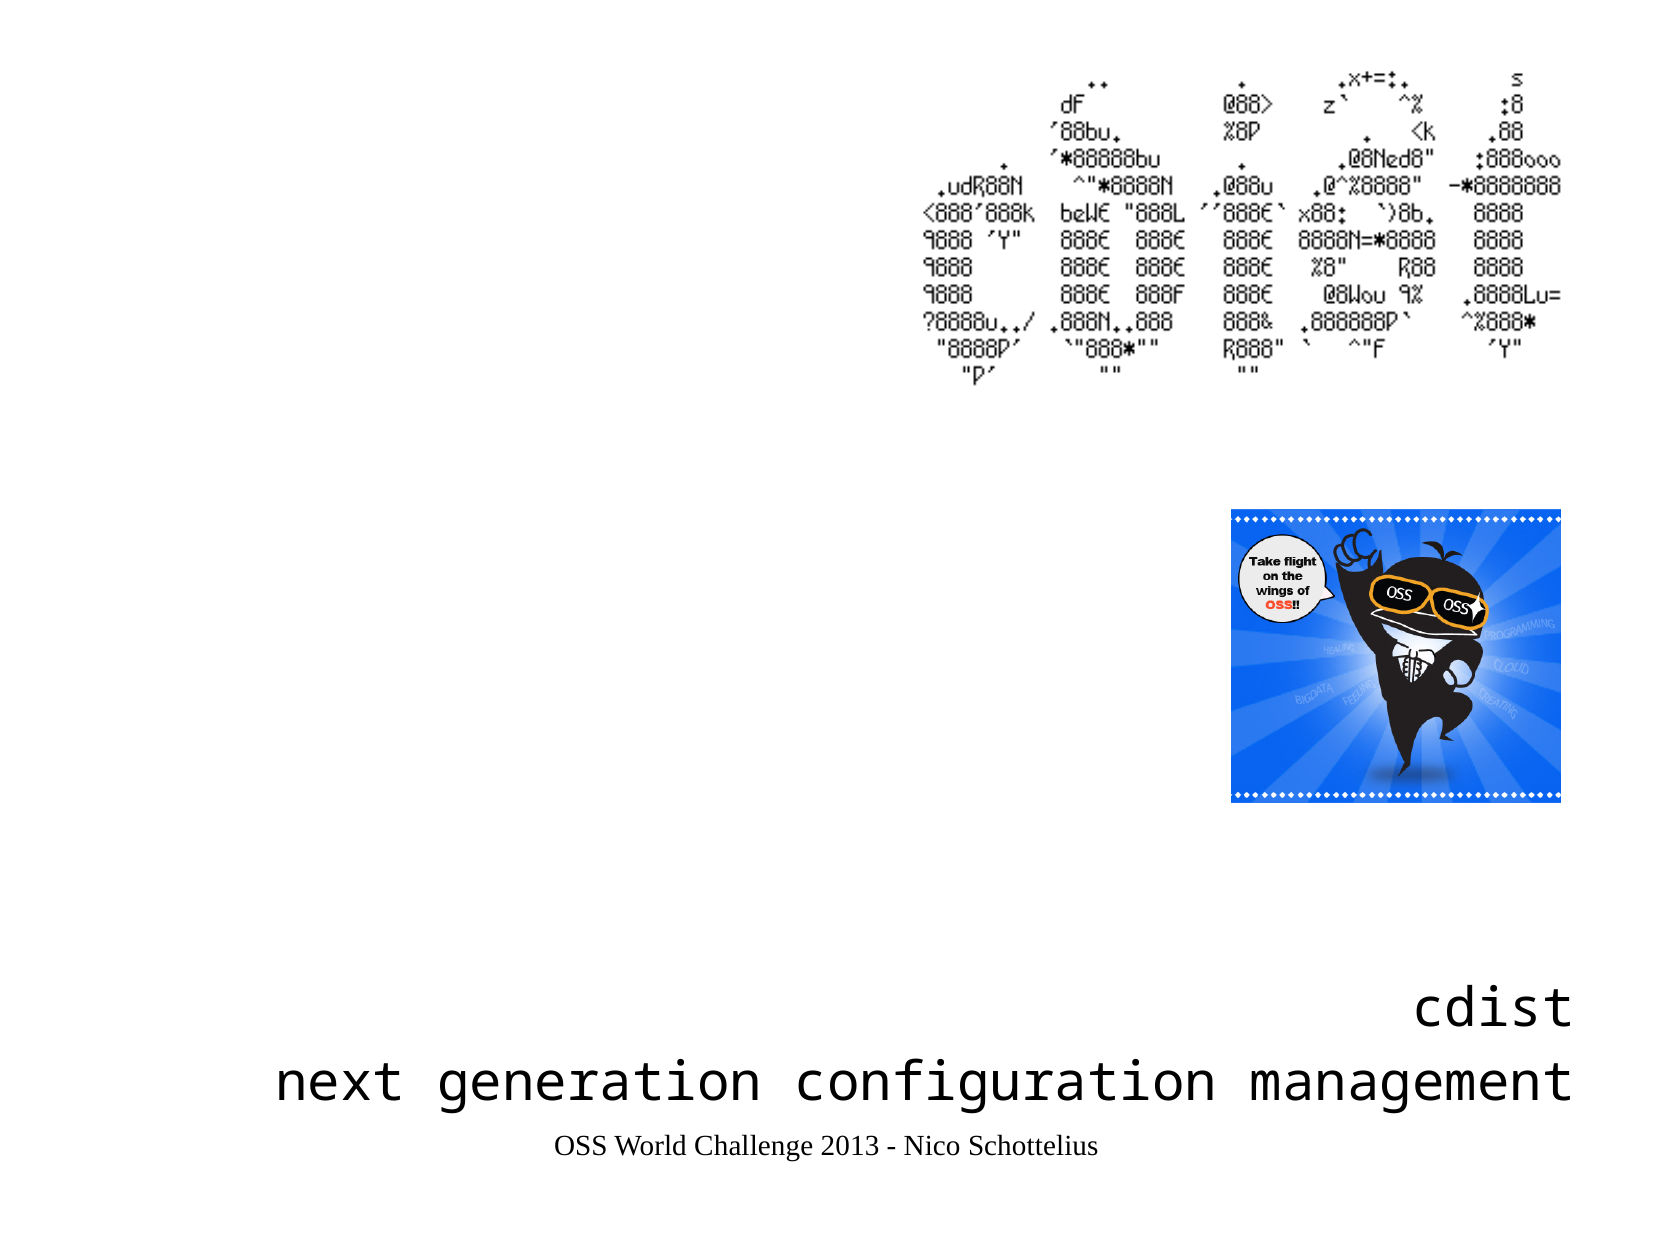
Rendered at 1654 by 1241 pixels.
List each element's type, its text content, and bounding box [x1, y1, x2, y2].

subtitle cdist next generation configuration management [119, 915, 1576, 1171]
picture [920, 49, 1571, 396]
picture [1231, 509, 1561, 803]
